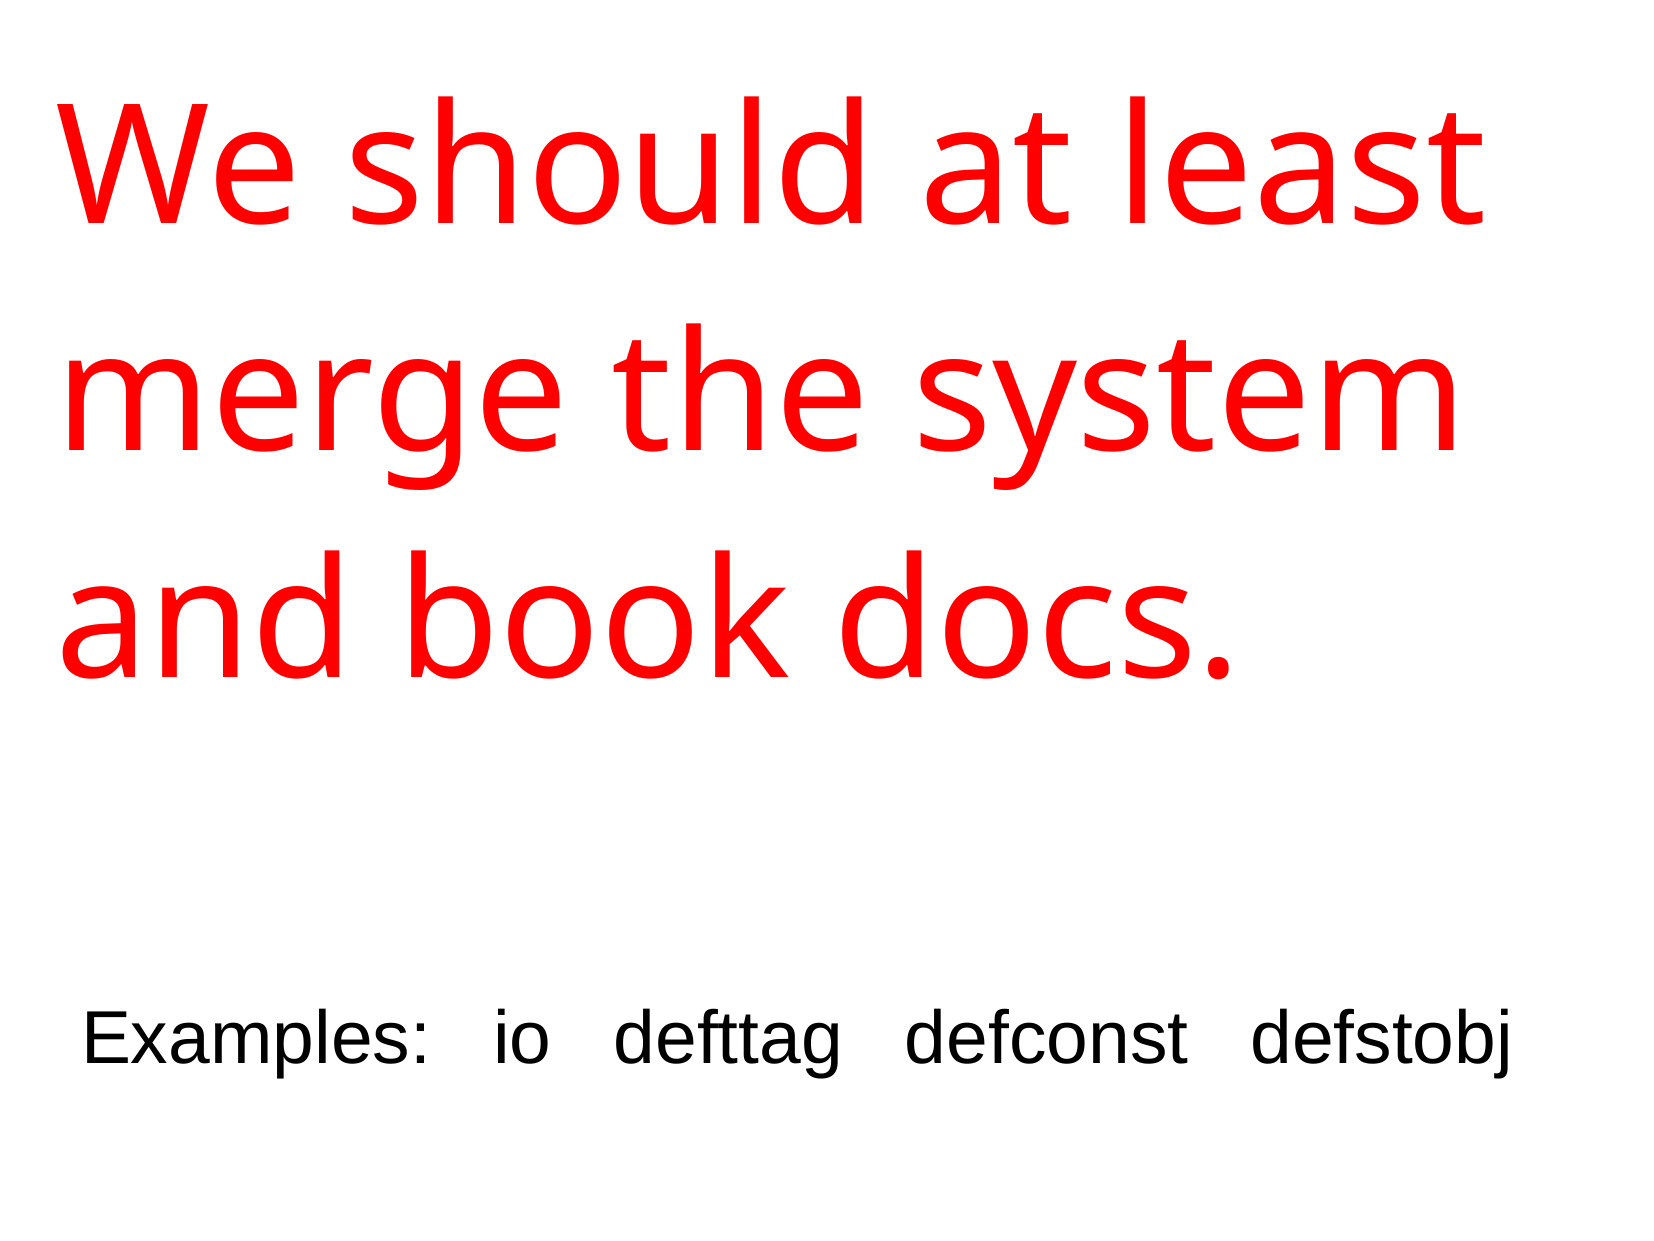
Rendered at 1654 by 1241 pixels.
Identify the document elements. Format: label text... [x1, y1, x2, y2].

text_box We should at least merge the system and book docs. [40, 37, 1613, 924]
text_box Examples: io defttag defconst defstobj [66, 988, 1530, 1088]
